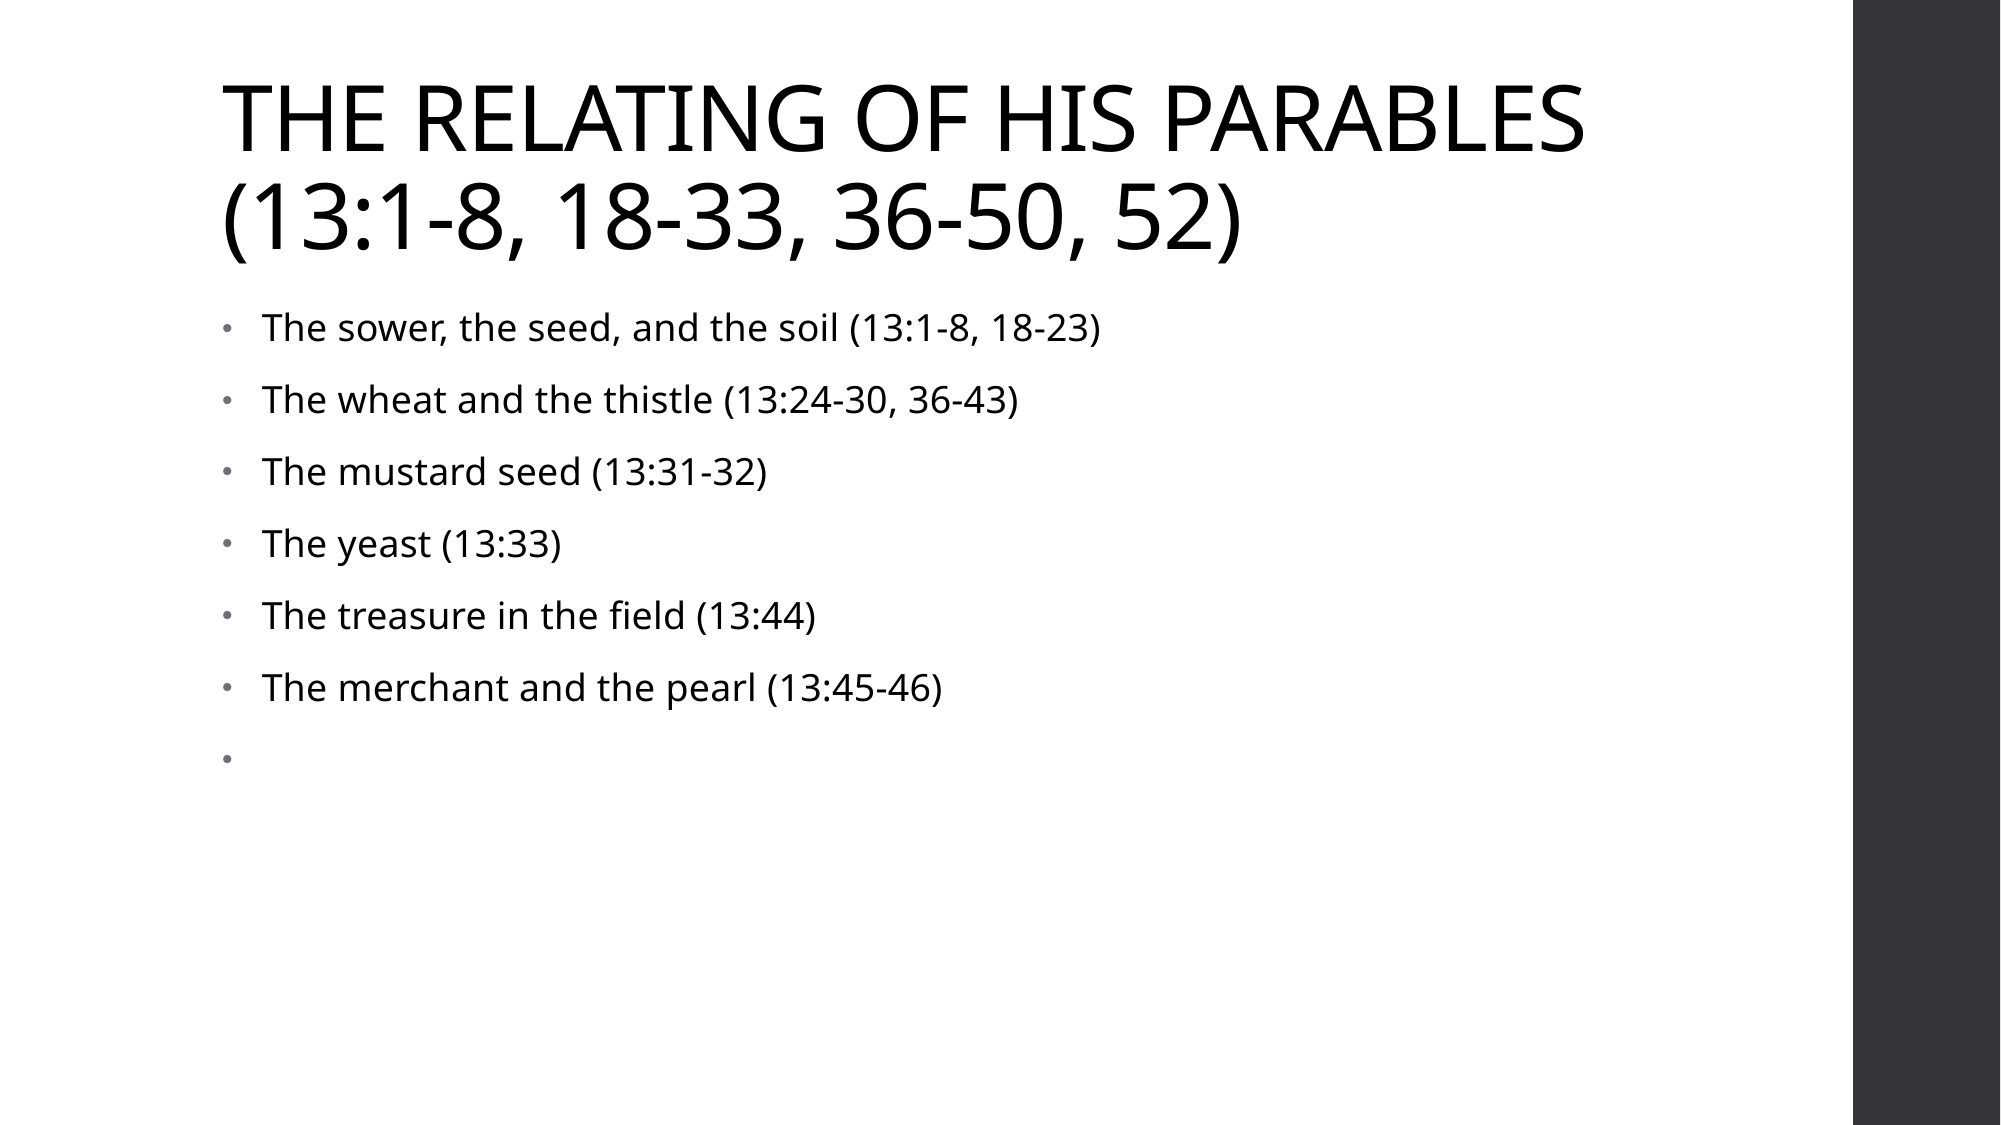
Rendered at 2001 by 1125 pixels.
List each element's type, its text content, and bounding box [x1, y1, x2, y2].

list The sower, the seed, and the soil (13:1-8, 18-23) The wheat and the thistle (13:24-30, 36-43) The mustard seed (13:31-32) The yeast (13:33) The treasure in the field (13:44) The merchant and the pearl (13:45-46) [206, 299, 1617, 1014]
title THE RELATING OF HIS PARABLES (13:1-8, 18-33, 36-50, 52) [206, 60, 1797, 278]
